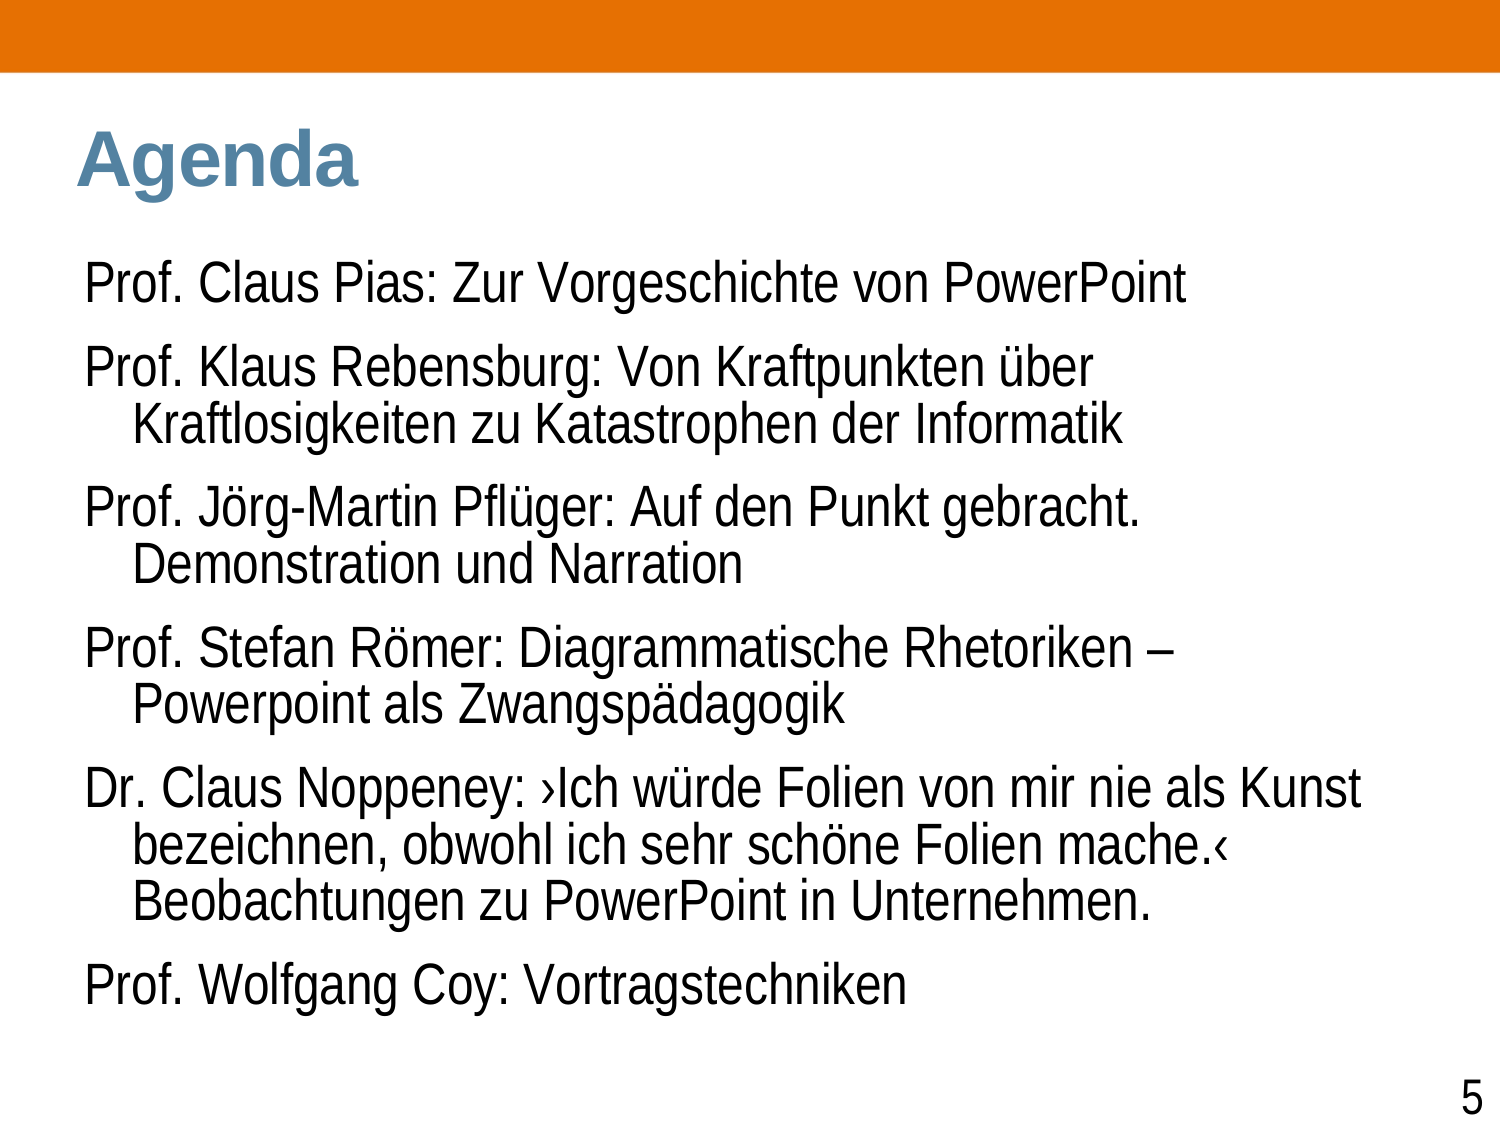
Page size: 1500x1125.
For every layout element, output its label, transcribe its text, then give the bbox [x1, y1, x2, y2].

picture [0, 0, 1500, 75]
list Prof. Claus Pias: Zur Vorgeschichte von PowerPoint Prof. Klaus Rebensburg: Von Kraftpunkten über Kraftlosigkeiten zu Katastrophen der Informatik Prof. Jörg-Martin Pflüger: Auf den Punkt gebracht. Demonstration und Narration Prof. Stefan Römer: Diagrammatische Rhetoriken – Powerpoint als Zwangspädagogik Dr. Claus Noppeney: ›Ich würde Folien von mir nie als Kunst bezeichnen, obwohl ich sehr schöne Folien mache.‹ Beobachtungen zu PowerPoint in Unternehmen. Prof. Wolfgang Coy: Vortragstechniken [64, 257, 1402, 1029]
title Agenda [75, 122, 1438, 228]
